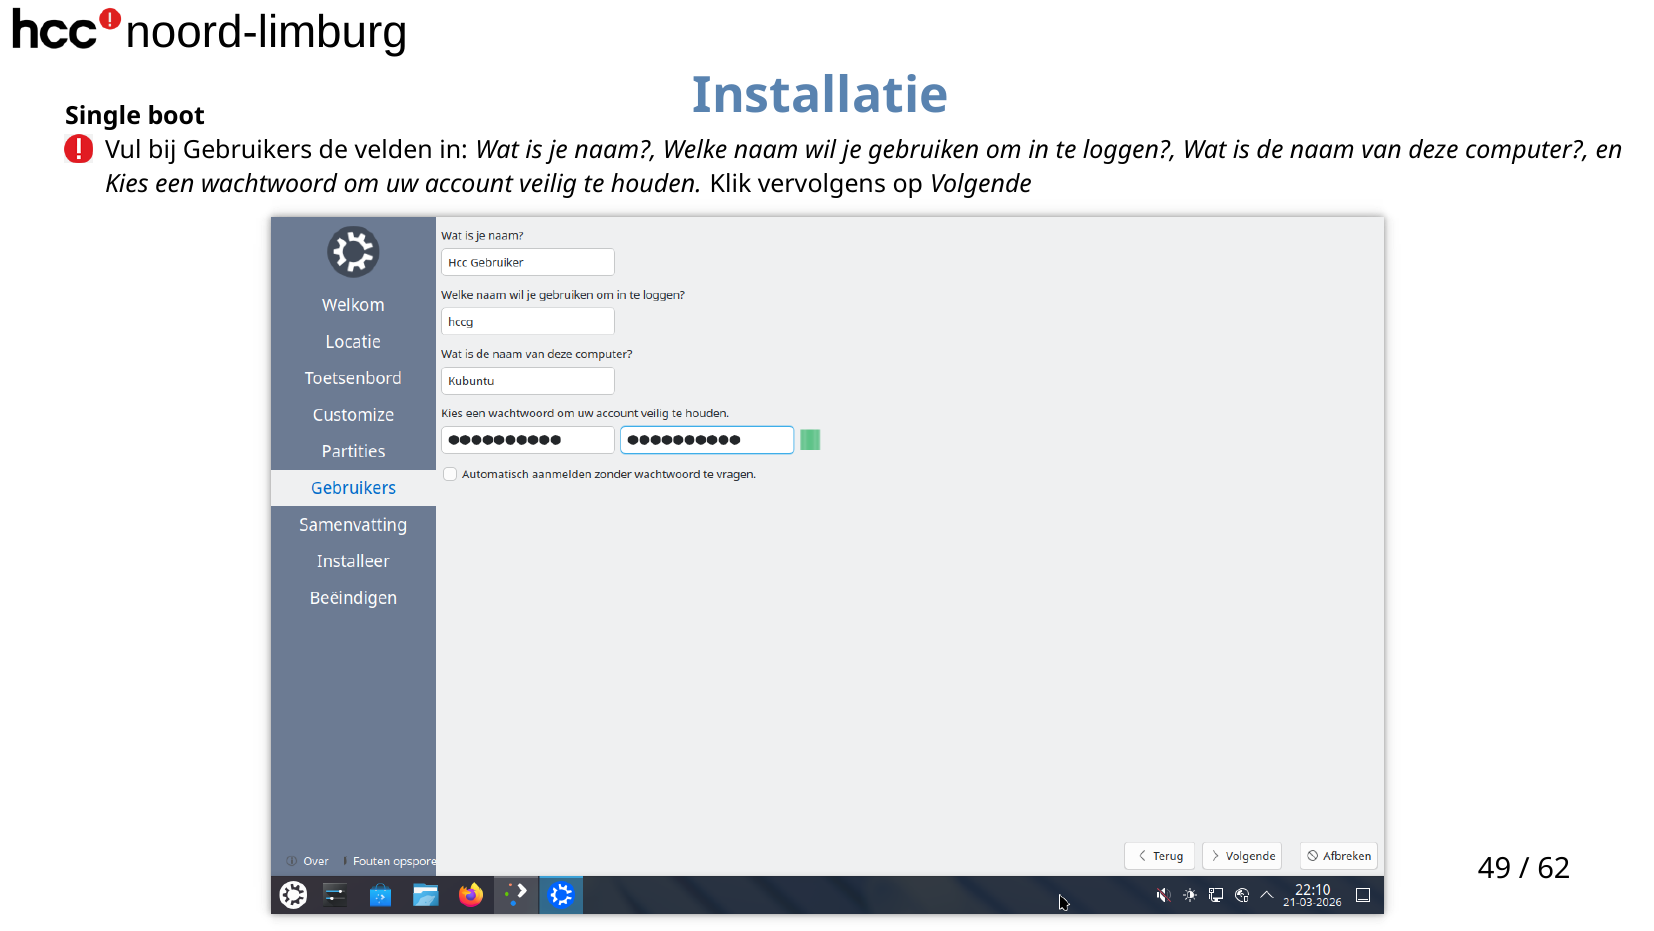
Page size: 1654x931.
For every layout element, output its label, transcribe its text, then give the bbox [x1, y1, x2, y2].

subtitle Single boot Vul bij Gebruikers de velden in: Wat is je naam?, Welke naam wil je gebruiken om in te loggen?, Wat is de naam van deze computer?, en Kies een wachtwoord om uw account veilig te houden. Klik vervolgens op Volgende [64, 97, 1654, 200]
picture [11, 6, 122, 50]
title Installatie [118, 59, 1524, 128]
picture [253, 199, 1401, 931]
